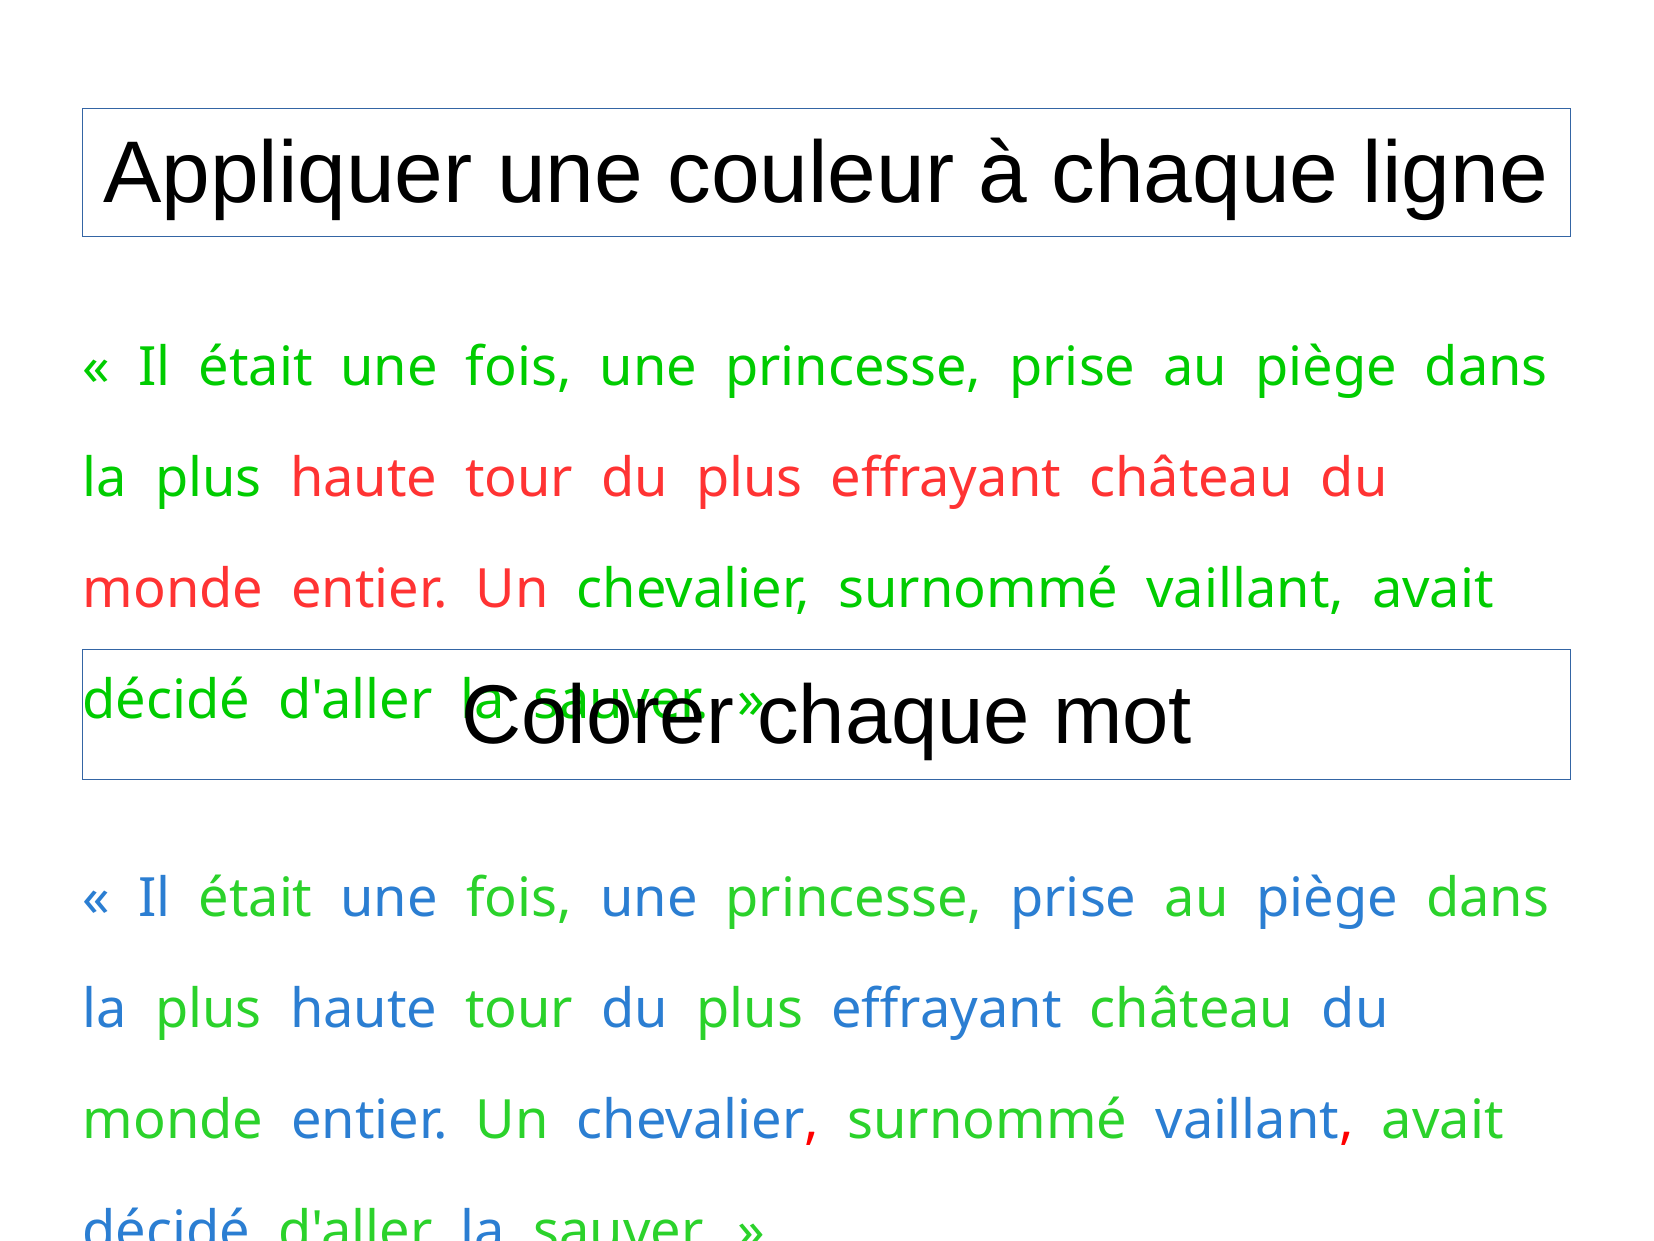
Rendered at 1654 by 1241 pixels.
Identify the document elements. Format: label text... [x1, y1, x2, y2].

title Colorer chaque mot [82, 649, 1571, 780]
list « Il était une fois, une princesse, prise au piège dans la plus haute tour du plus effrayant château du monde entier. Un chevalier, surnommé vaillant, avait décidé d'aller la sauver. » [82, 821, 1571, 1134]
list « Il était une fois, une princesse, prise au piège dans la plus haute tour du plus effrayant château du monde entier. Un chevalier, surnommé vaillant, avait décidé d'aller la sauver. » [82, 290, 1571, 603]
title Appliquer une couleur à chaque ligne [82, 108, 1571, 237]
